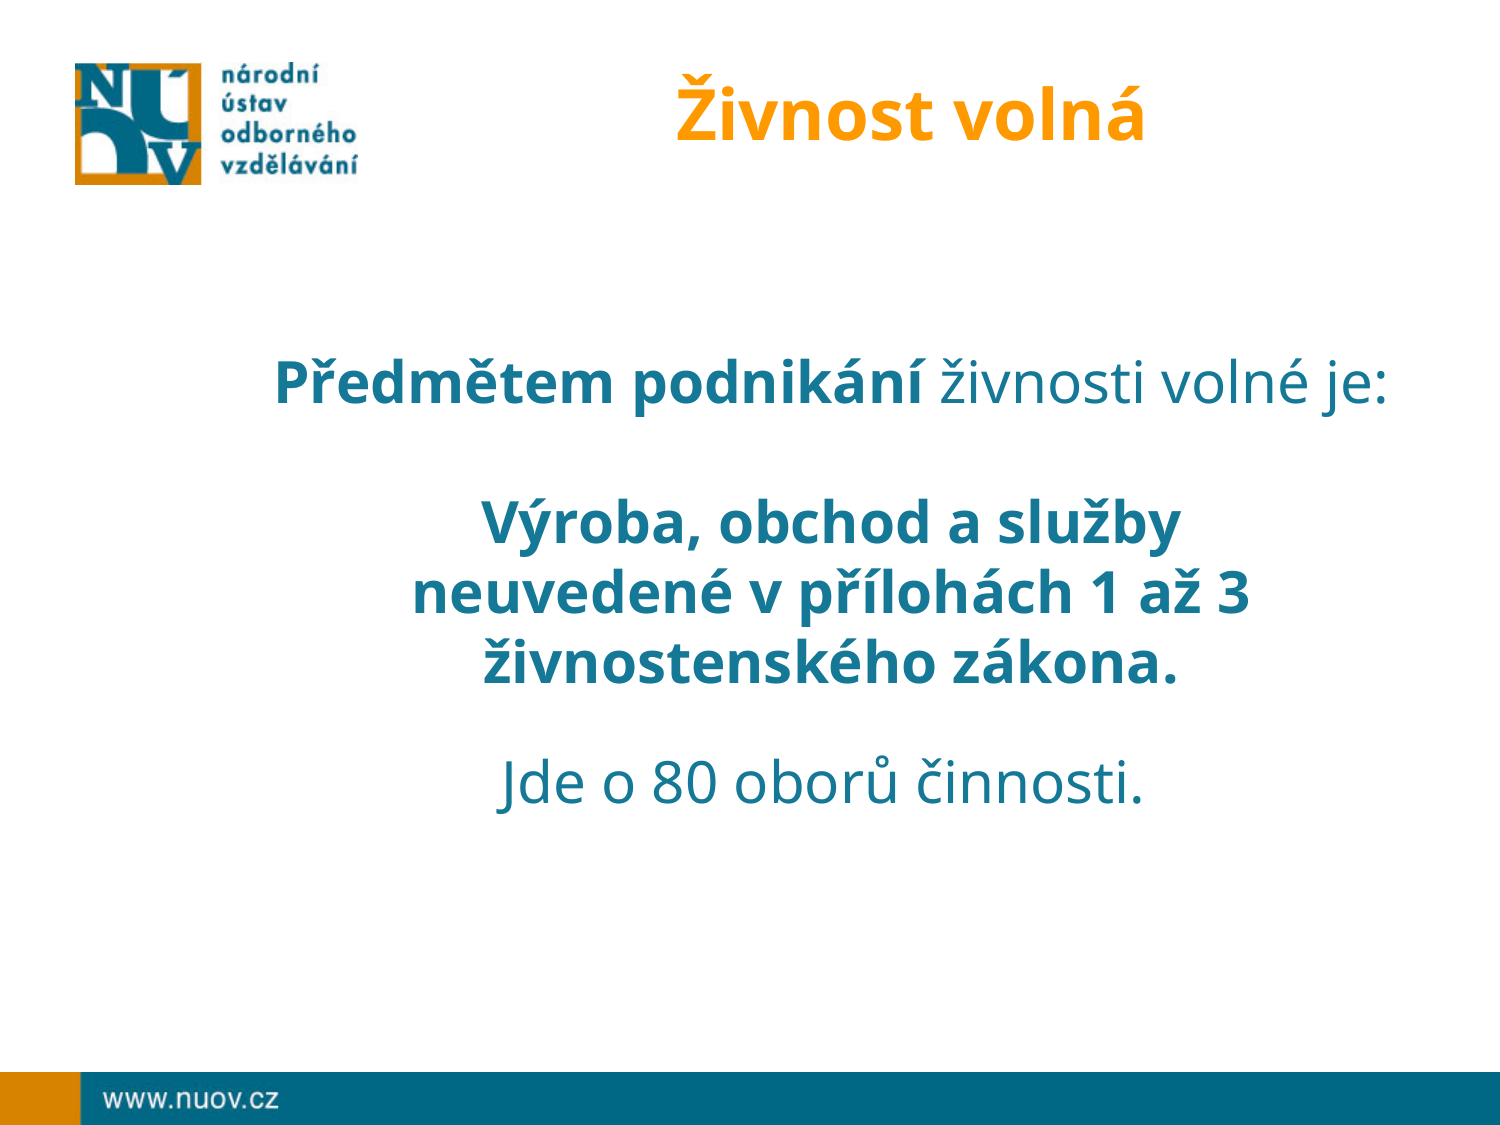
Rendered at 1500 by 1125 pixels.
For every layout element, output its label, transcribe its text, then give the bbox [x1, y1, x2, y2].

text_box Předmětem podnikání živnosti volné je: Výroba, obchod a služby neuvedené v přílohách 1 až 3 živnostenského zákona. Jde o 80 oborů činnosti. [249, 337, 1413, 823]
text_box [0, 1072, 1500, 1125]
text_box [75, 62, 358, 185]
title Živnost volná [399, 37, 1425, 188]
